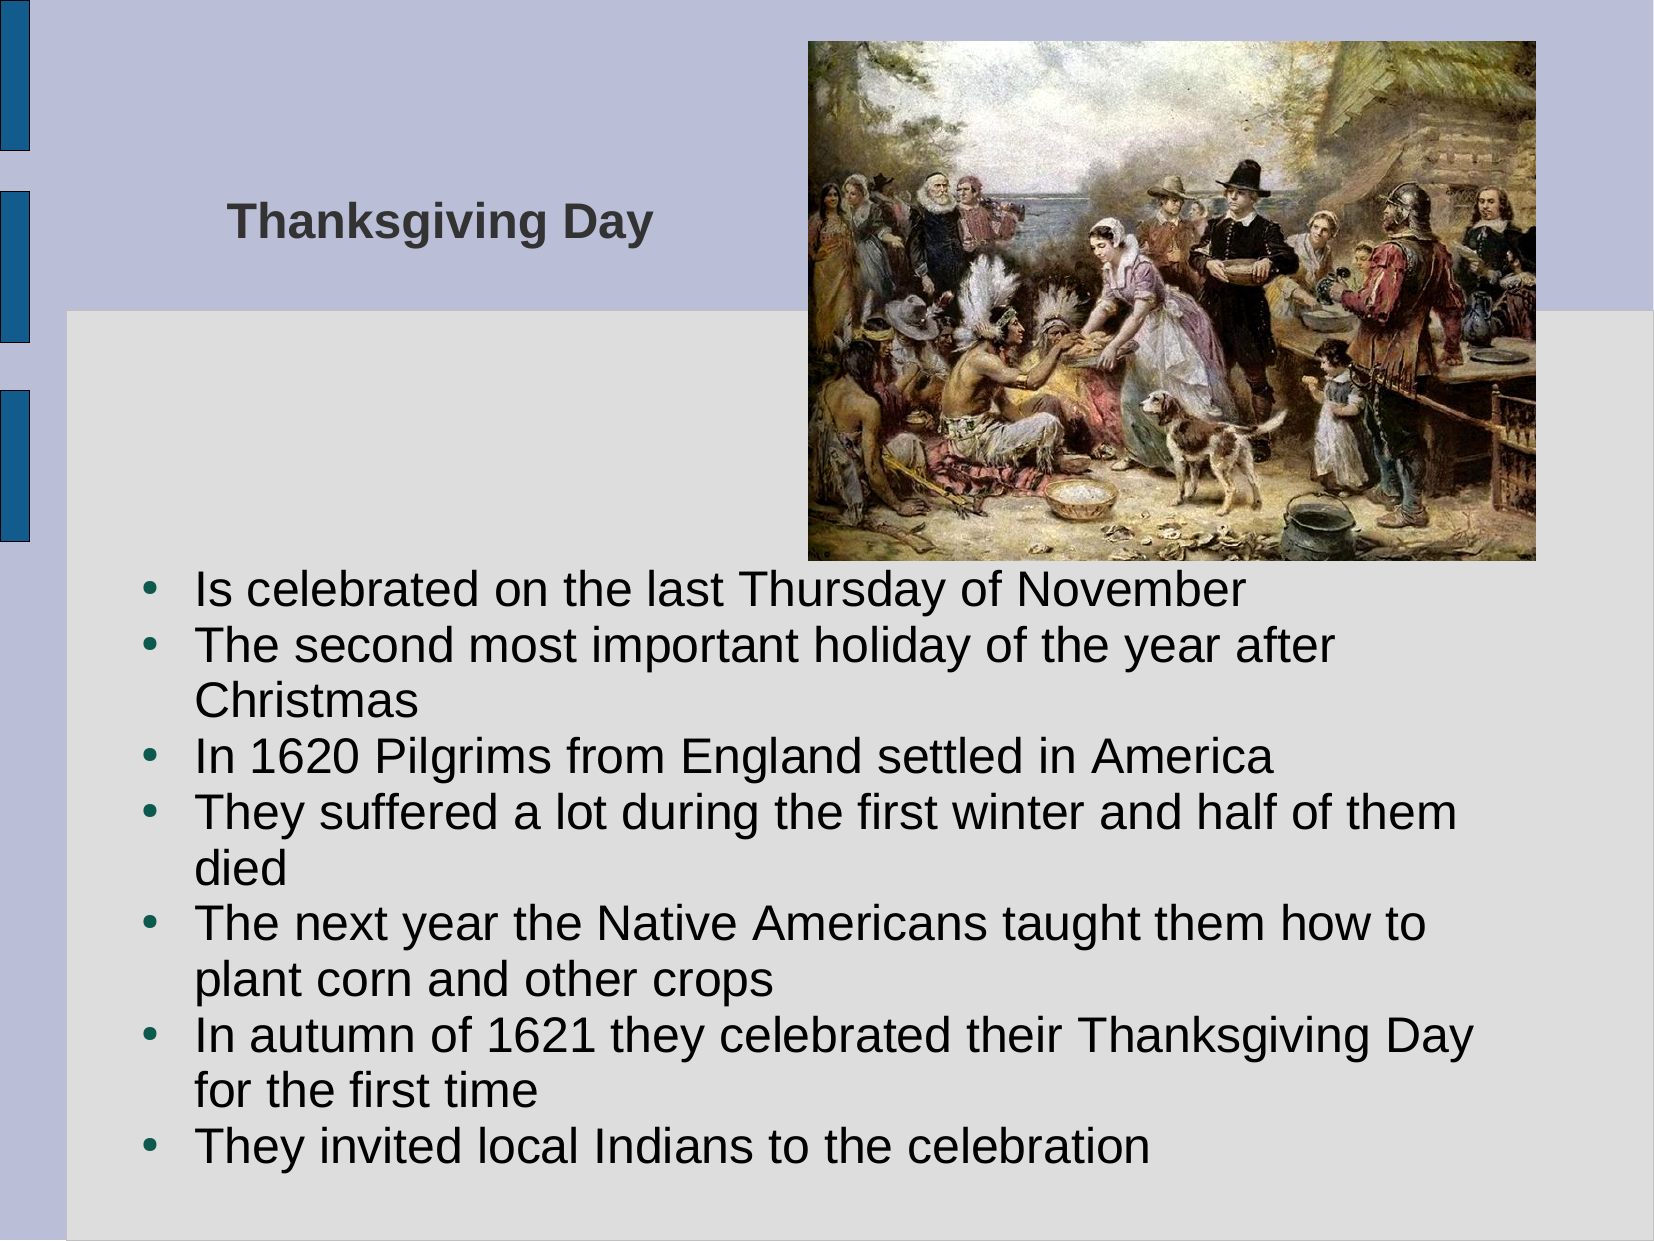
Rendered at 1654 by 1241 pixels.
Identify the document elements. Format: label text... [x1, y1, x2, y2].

title Thanksgiving Day [0, 118, 808, 326]
list Is celebrated on the last Thursday of November The second most important holiday of the year after Christmas In 1620 Pilgrims from England settled in America They suffered a lot during the first winter and half of them died The next year the Native Americans taught them how to plant corn and other crops In autumn of 1621 they celebrated their Thanksgiving Day for the first time They invited local Indians to the celebration [123, 561, 1536, 1241]
picture [808, 41, 1536, 562]
